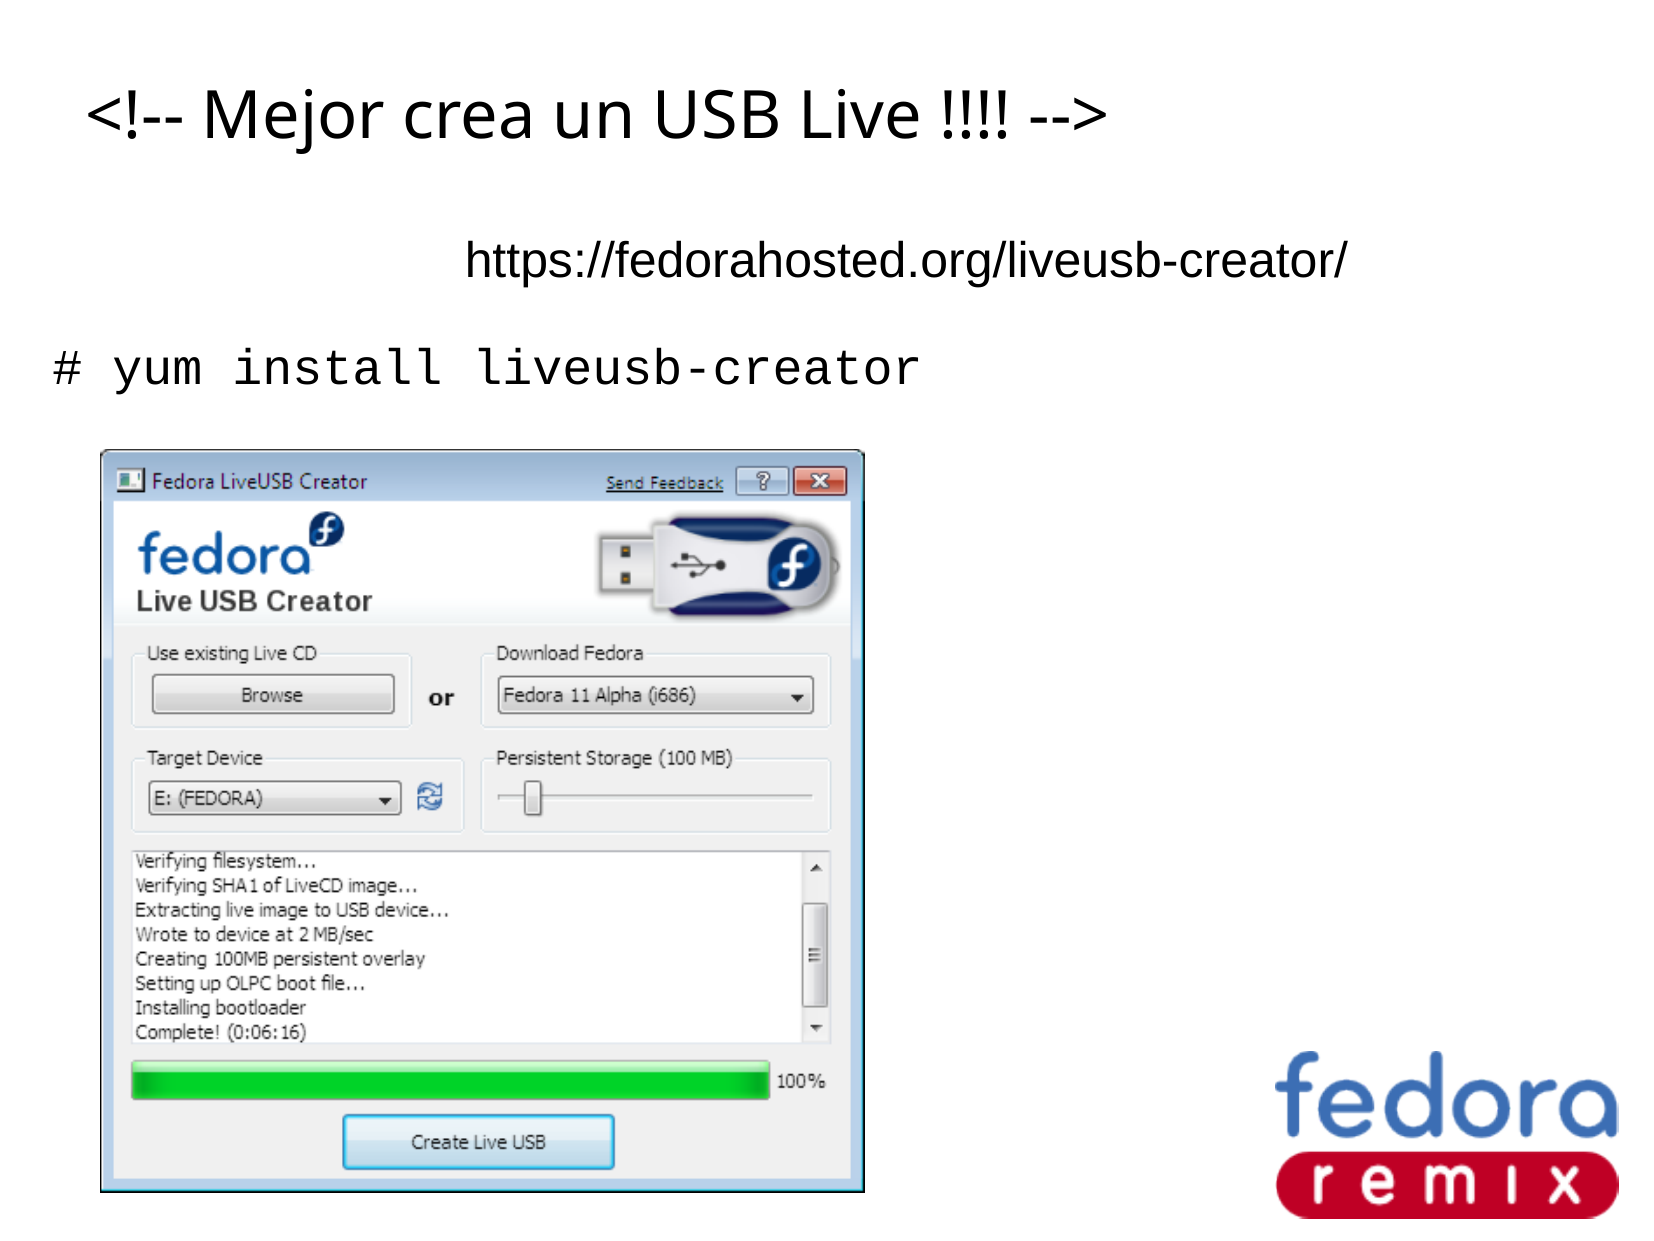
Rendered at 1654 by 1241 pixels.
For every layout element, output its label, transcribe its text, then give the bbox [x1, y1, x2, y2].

text_box # yum install liveusb-creator [37, 335, 1163, 411]
picture [100, 449, 865, 1193]
text_box https://fedorahosted.org/liveusb-creator/ [450, 225, 1576, 301]
list <!-- Mejor crea un USB Live !!!! --> [14, 67, 1576, 146]
picture [1275, 1051, 1619, 1219]
